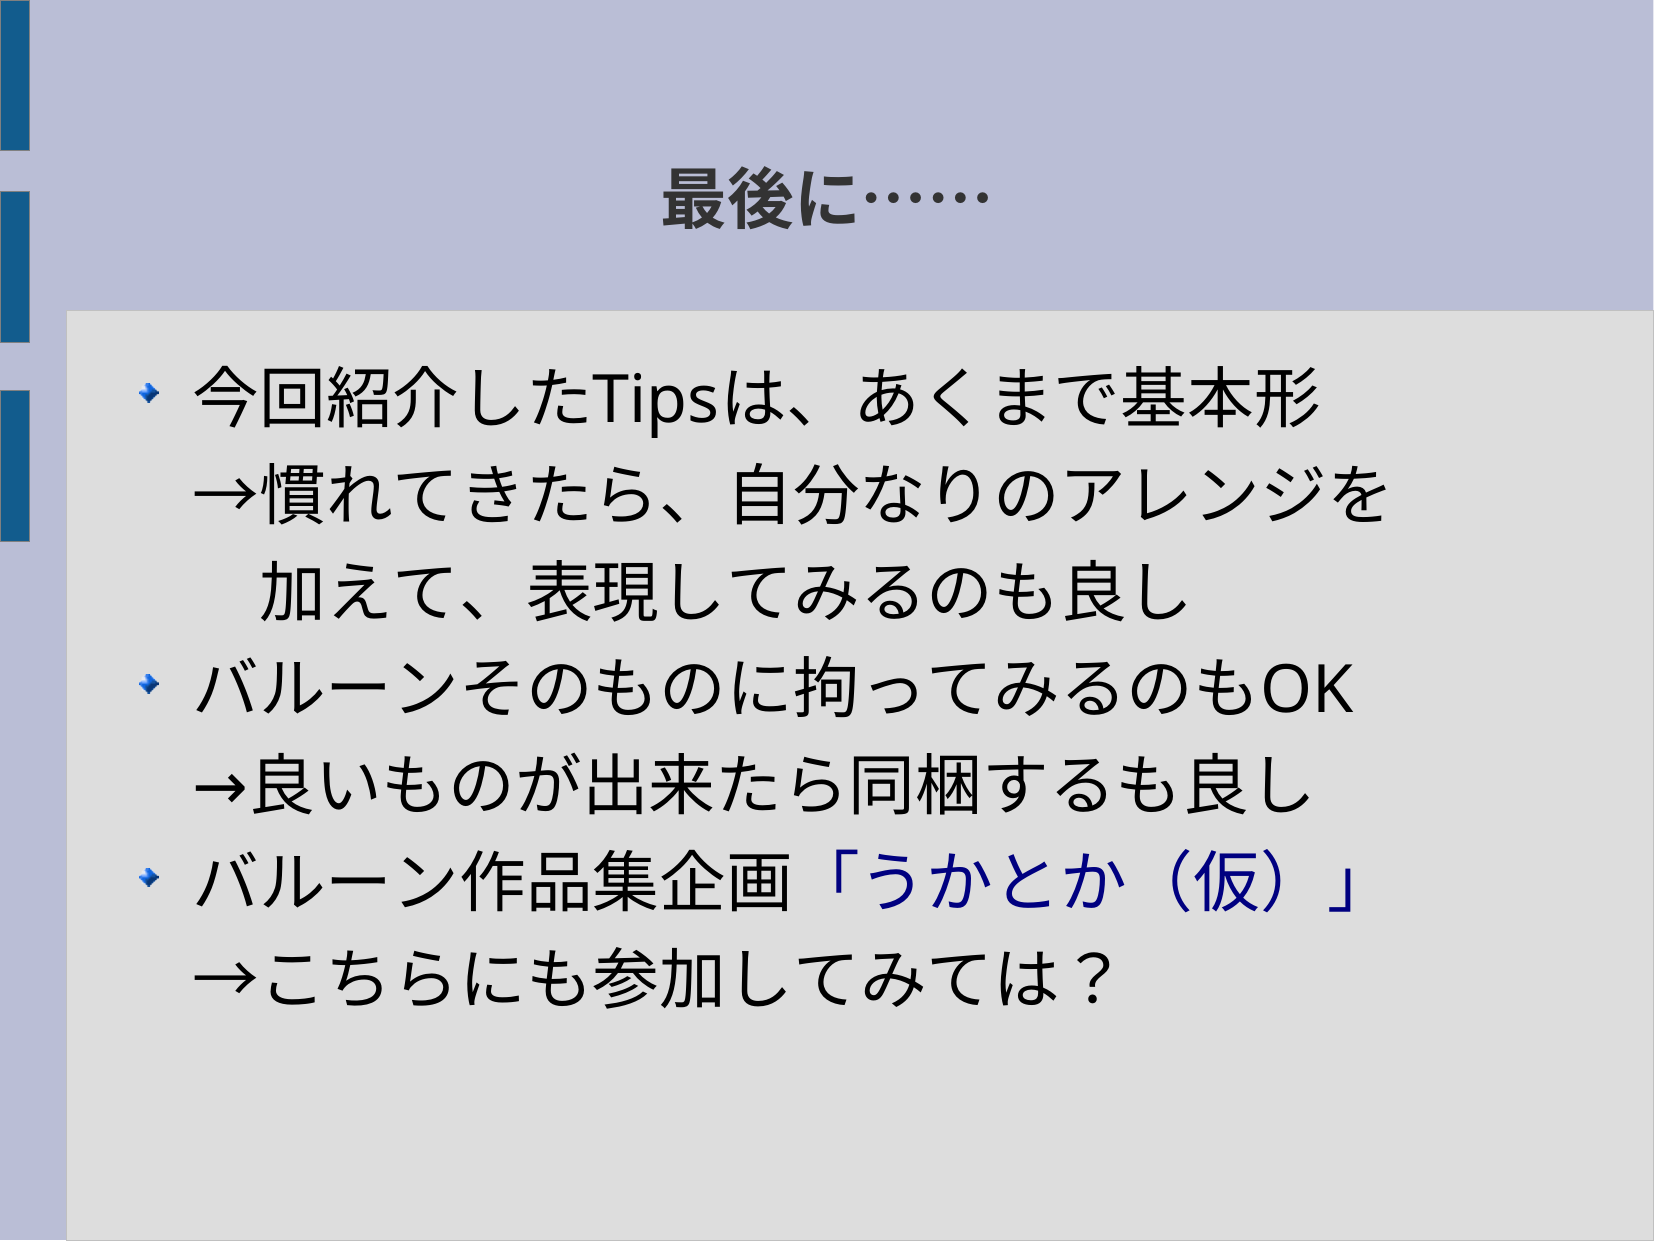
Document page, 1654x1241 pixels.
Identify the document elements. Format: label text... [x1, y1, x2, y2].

list 今回紹介したTipsは、あくまで基本形 →慣れてきたら、自分なりのアレンジを 加えて、表現してみるのも良し バルーンそのものに拘ってみるのもOK →良いものが出来たら同梱するも良し バルーン作品集企画「うかとか（仮）」 →こちらにも参加してみては？ [121, 344, 1534, 1127]
title 最後に…… [121, 91, 1534, 299]
